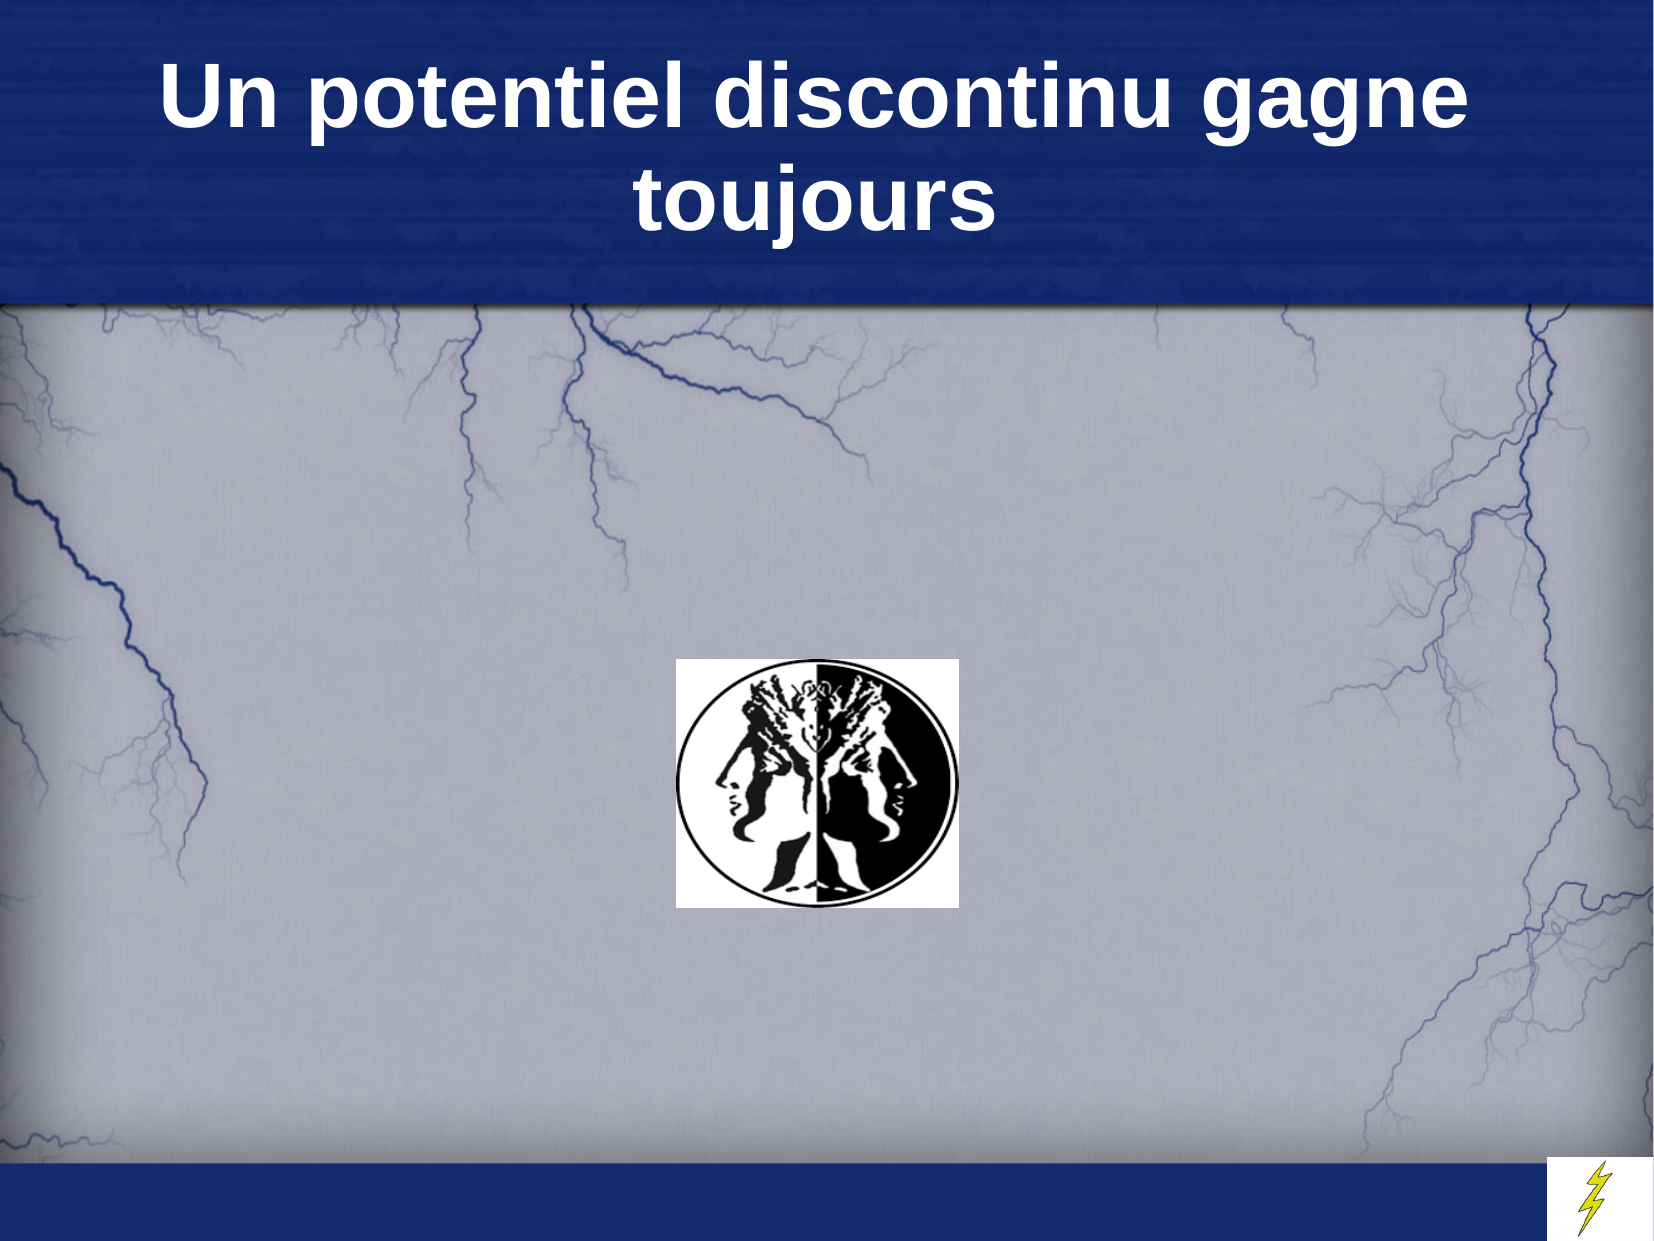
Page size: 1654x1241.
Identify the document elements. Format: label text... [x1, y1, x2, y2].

picture [0, 0, 1654, 1241]
title Un potentiel discontinu gagne toujours [151, 11, 1480, 283]
